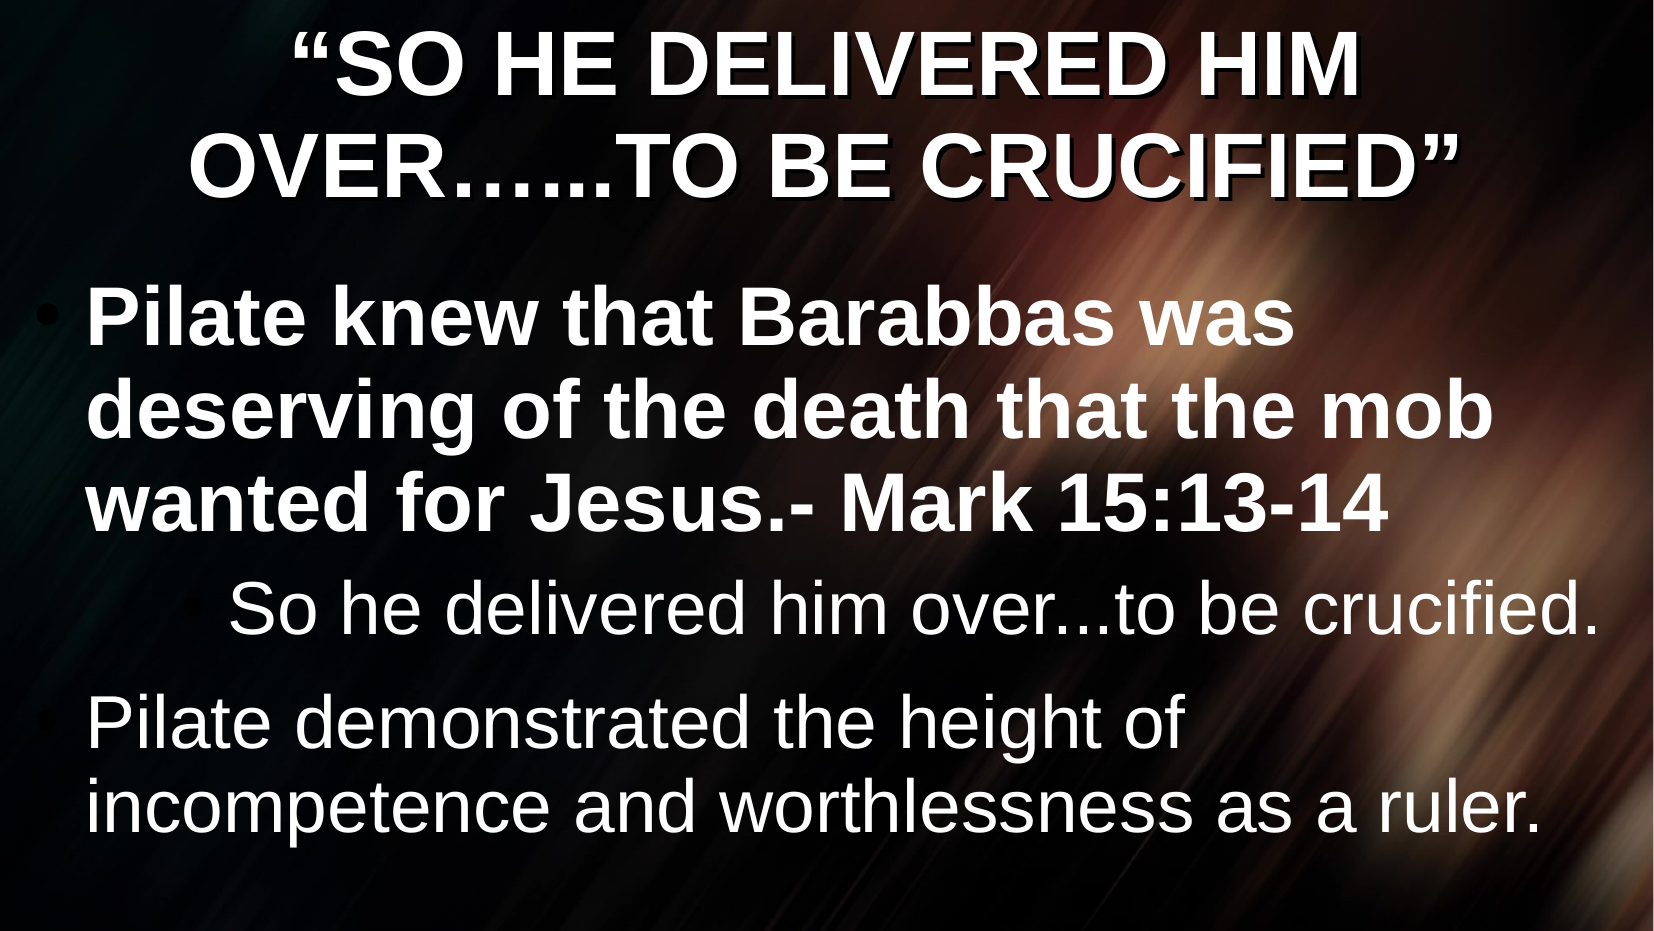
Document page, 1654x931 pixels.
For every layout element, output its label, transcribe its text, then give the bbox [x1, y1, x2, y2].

list Pilate knew that Barabbas was deserving of the death that the mob wanted for Jesus.- Mark 15:13-14 So he delivered him over...to be crucified. Pilate demonstrated the height of incompetence and worthlessness as a ruler. [15, 270, 1654, 916]
picture [0, 0, 1654, 931]
title “SO HE DELIVERED HIM OVER…...TO BE CRUCIFIED” [82, 12, 1571, 218]
